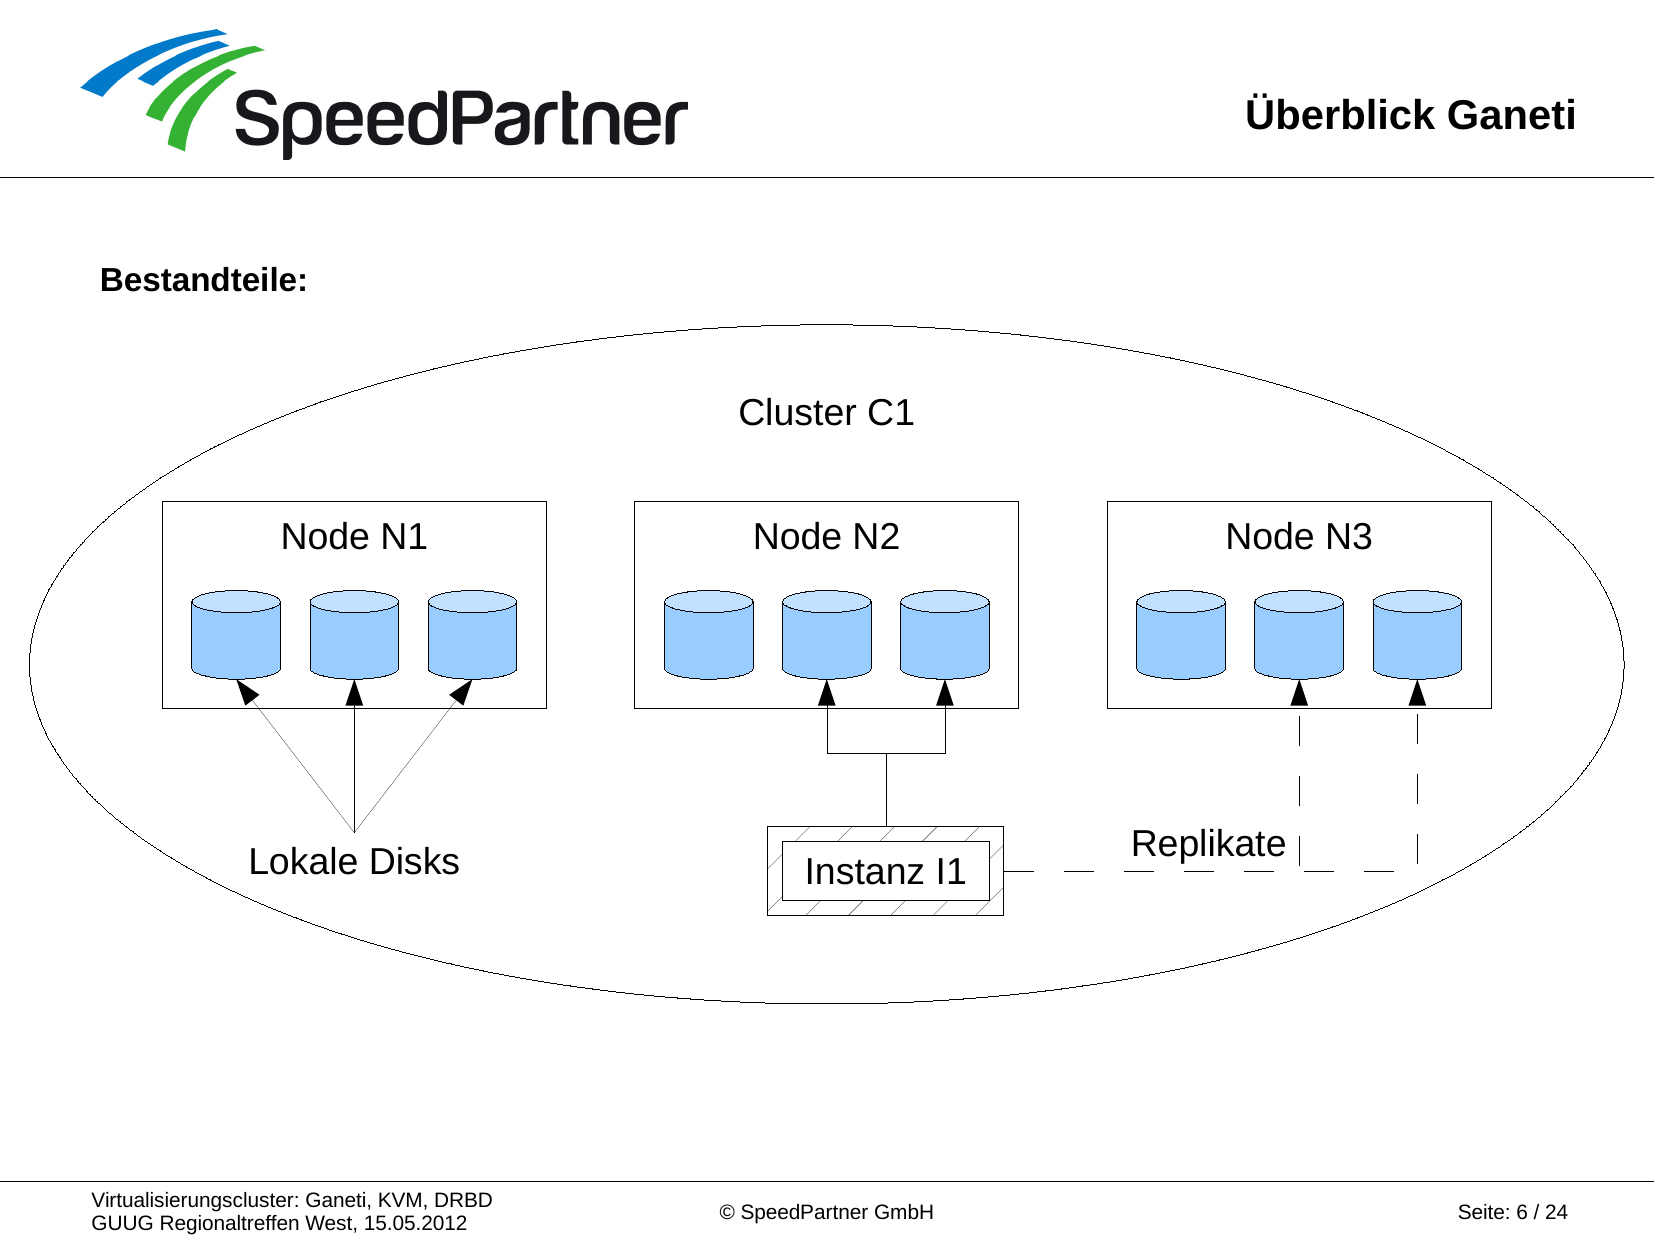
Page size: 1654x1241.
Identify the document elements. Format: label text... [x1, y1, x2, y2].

text_box [782, 602, 872, 680]
text_box [900, 603, 990, 680]
text_box [1254, 602, 1344, 680]
text_box [191, 602, 281, 680]
text_box Replikate [1116, 814, 1302, 872]
text_box [767, 826, 1004, 916]
text_box [664, 602, 754, 680]
text_box [310, 604, 399, 680]
text_box Node N3 [1122, 507, 1477, 565]
title Überblick Ganeti [590, 70, 1577, 160]
text_box [428, 604, 517, 680]
text_box [1373, 604, 1462, 680]
text_box Cluster C1 [723, 383, 931, 441]
picture [80, 29, 688, 160]
text_box [1136, 603, 1226, 680]
text_box Bestandteile: [85, 254, 1568, 1177]
text_box Instanz I1 [782, 841, 990, 901]
text_box Lokale Disks [233, 832, 476, 890]
text_box Node N1 [177, 507, 532, 565]
text_box Node N2 [649, 507, 1004, 565]
